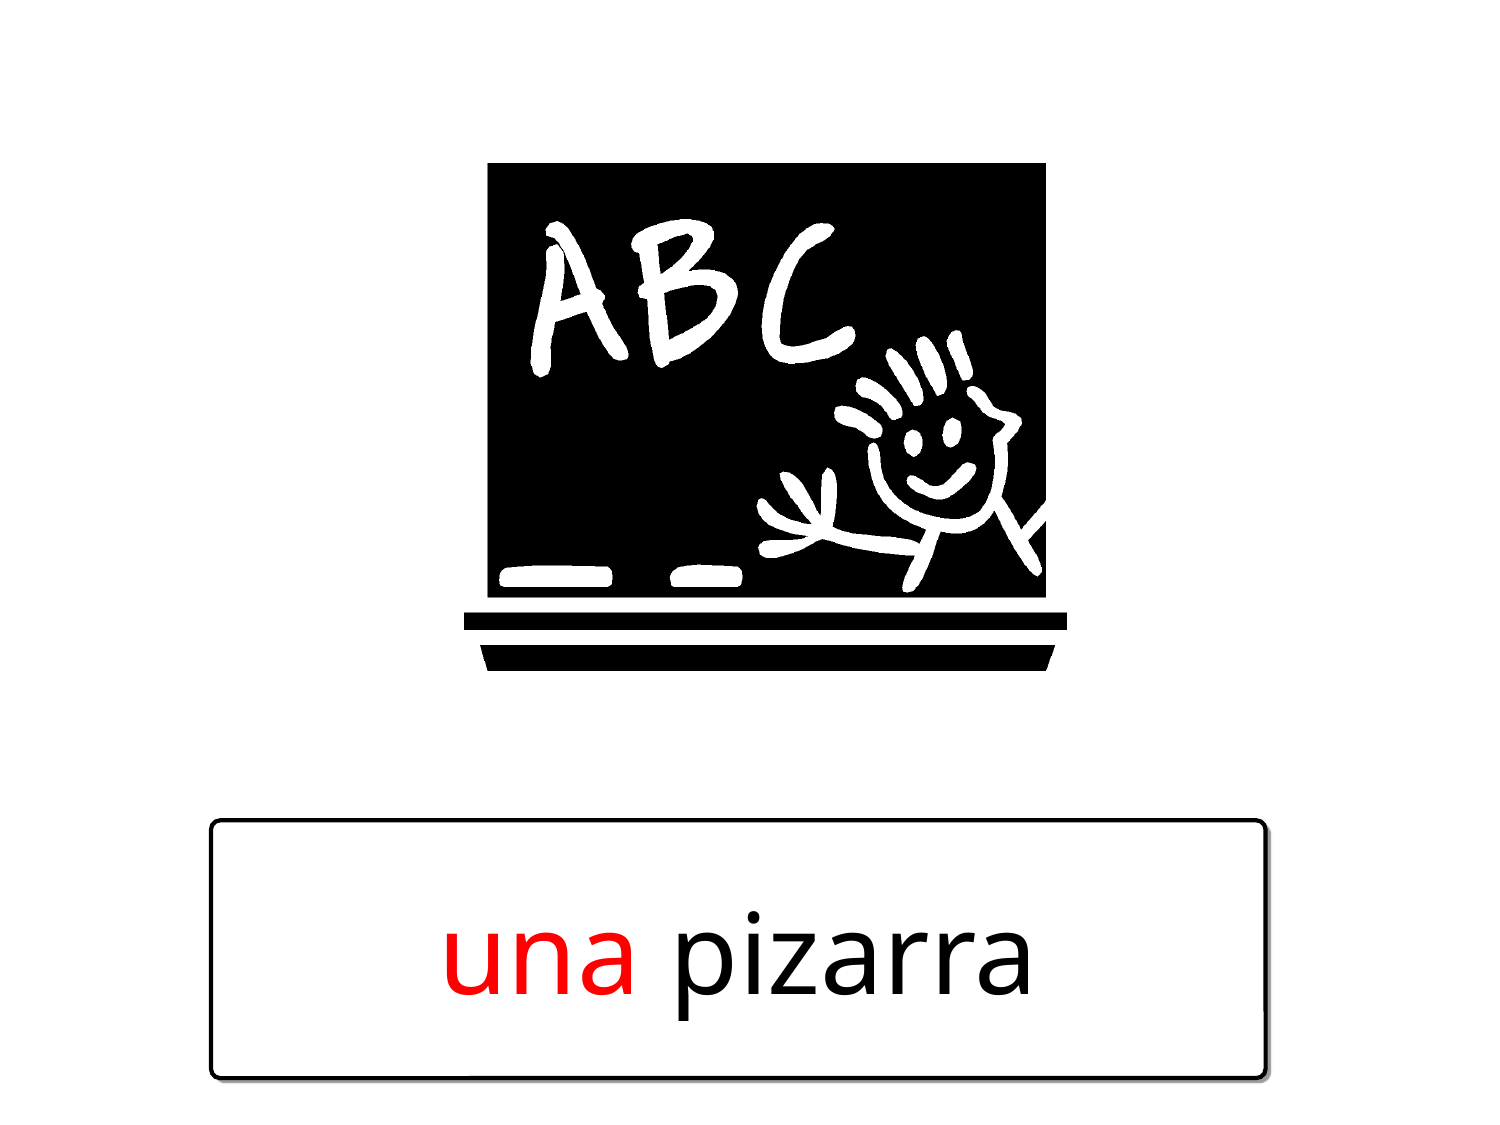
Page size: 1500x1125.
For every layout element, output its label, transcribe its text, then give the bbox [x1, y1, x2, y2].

picture [464, 163, 1067, 671]
text_box una pizarra [210, 820, 1266, 1079]
